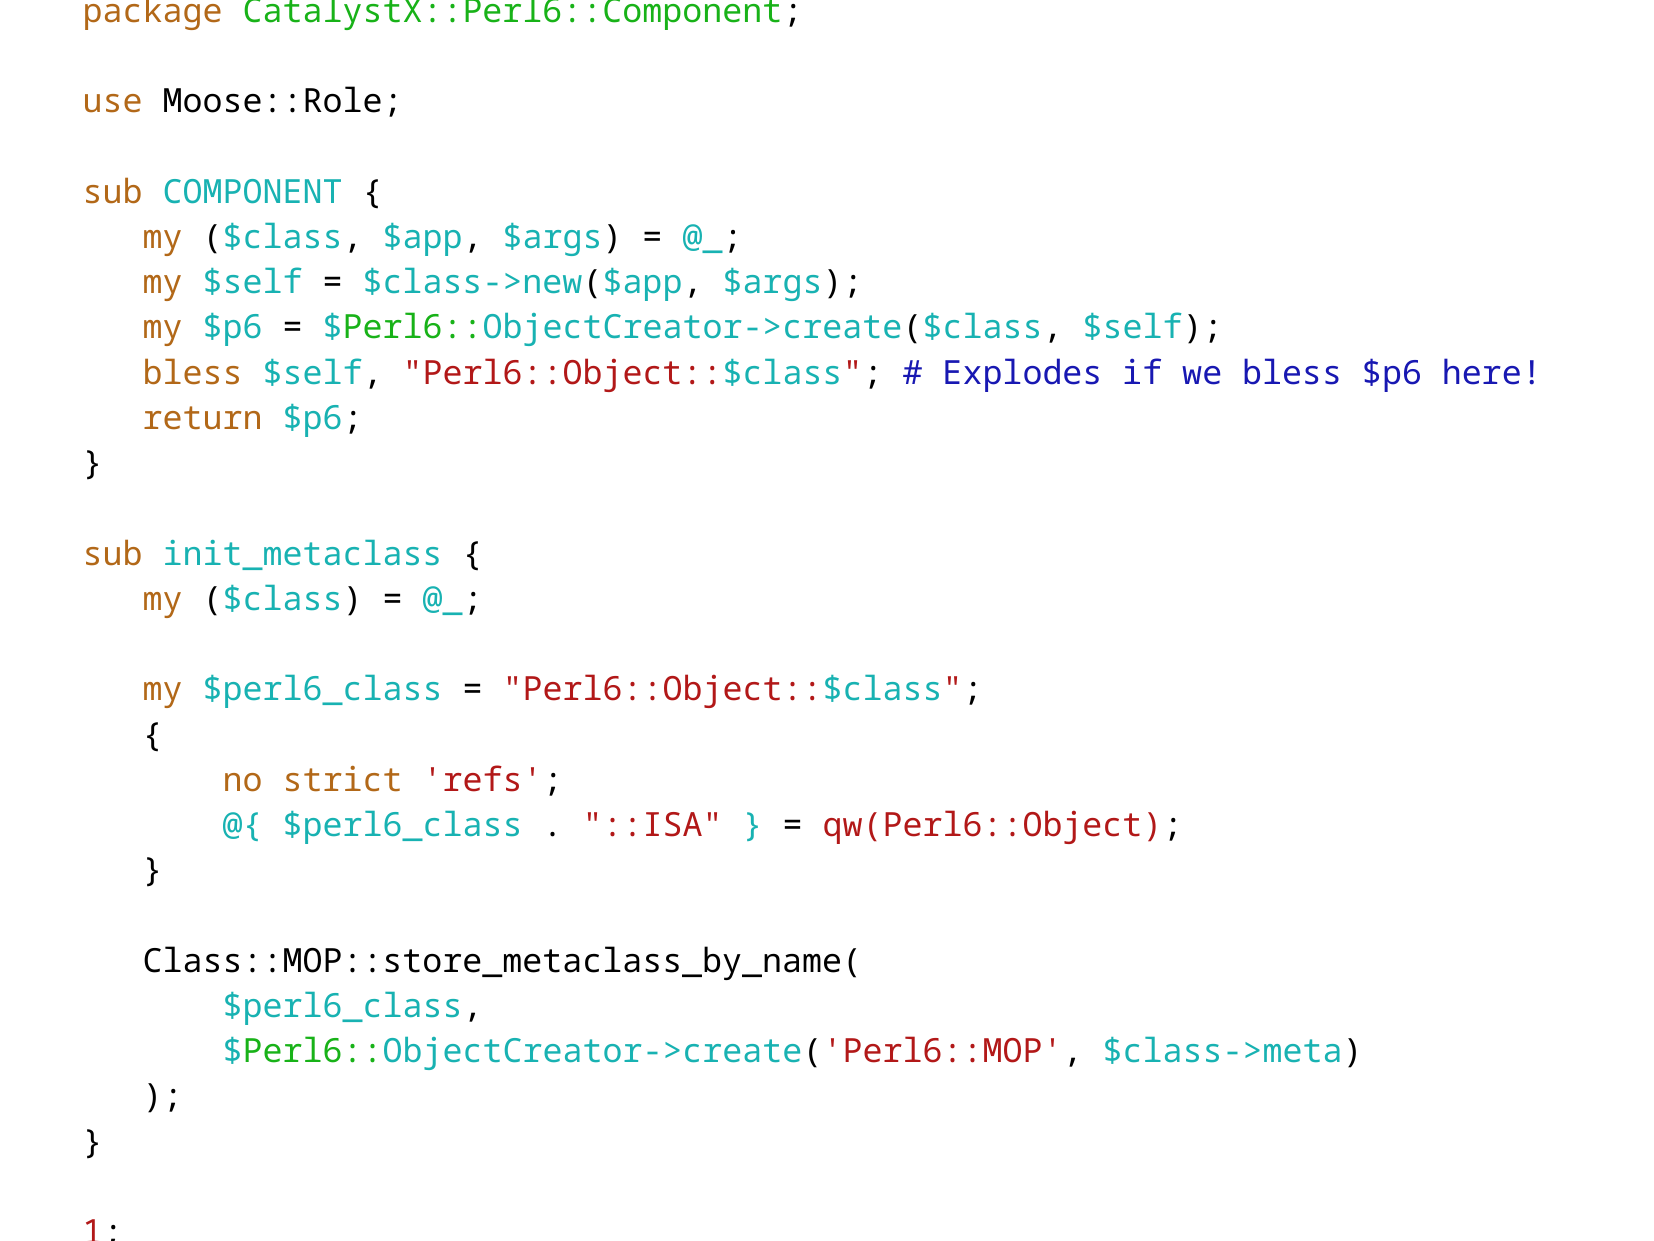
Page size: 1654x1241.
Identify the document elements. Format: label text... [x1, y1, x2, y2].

subtitle package CatalystX::Perl6::Component; use Moose::Role; sub COMPONENT { my ($class, $app, $args) = @_; my $self = $class->new($app, $args); my $p6 = $Perl6::ObjectCreator->create($class, $self); bless $self, "Perl6::Object::$class"; # Explodes if we bless $p6 here! return $p6; } sub init_metaclass { my ($class) = @_; my $perl6_class = "Perl6::Object::$class"; { no strict 'refs'; @{ $perl6_class . "::ISA" } = qw(Perl6::Object); } Class::MOP::store_metaclass_by_name( $perl6_class, $Perl6::ObjectCreator->create('Perl6::MOP', $class->meta) ); } 1; [82, 91, 1571, 1149]
